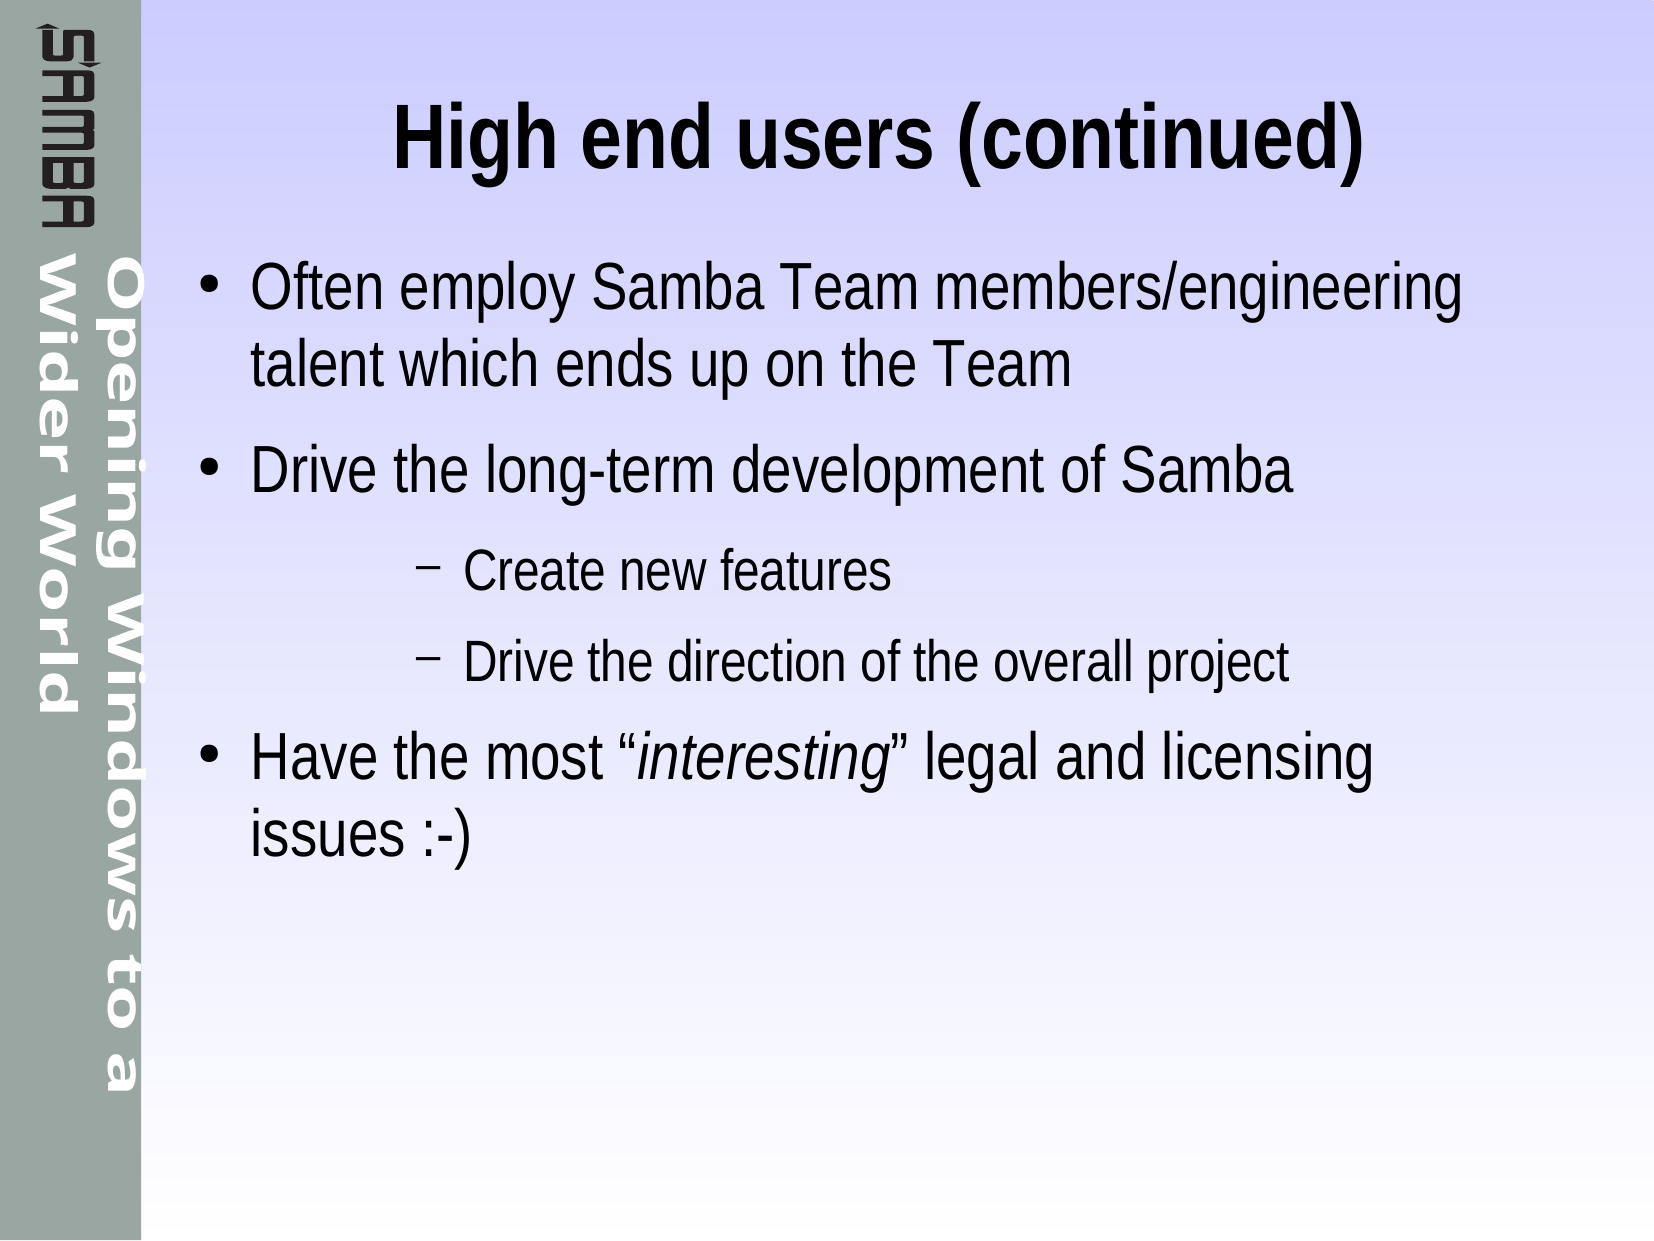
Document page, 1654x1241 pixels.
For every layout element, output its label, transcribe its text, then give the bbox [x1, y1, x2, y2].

title High end users (continued) [173, 31, 1586, 239]
list Often employ Samba Team members/engineering talent which ends up on the Team Drive the long-term development of Samba Create new features Drive the direction of the overall project Have the most “interesting” legal and licensing issues :-) [179, 246, 1592, 1155]
